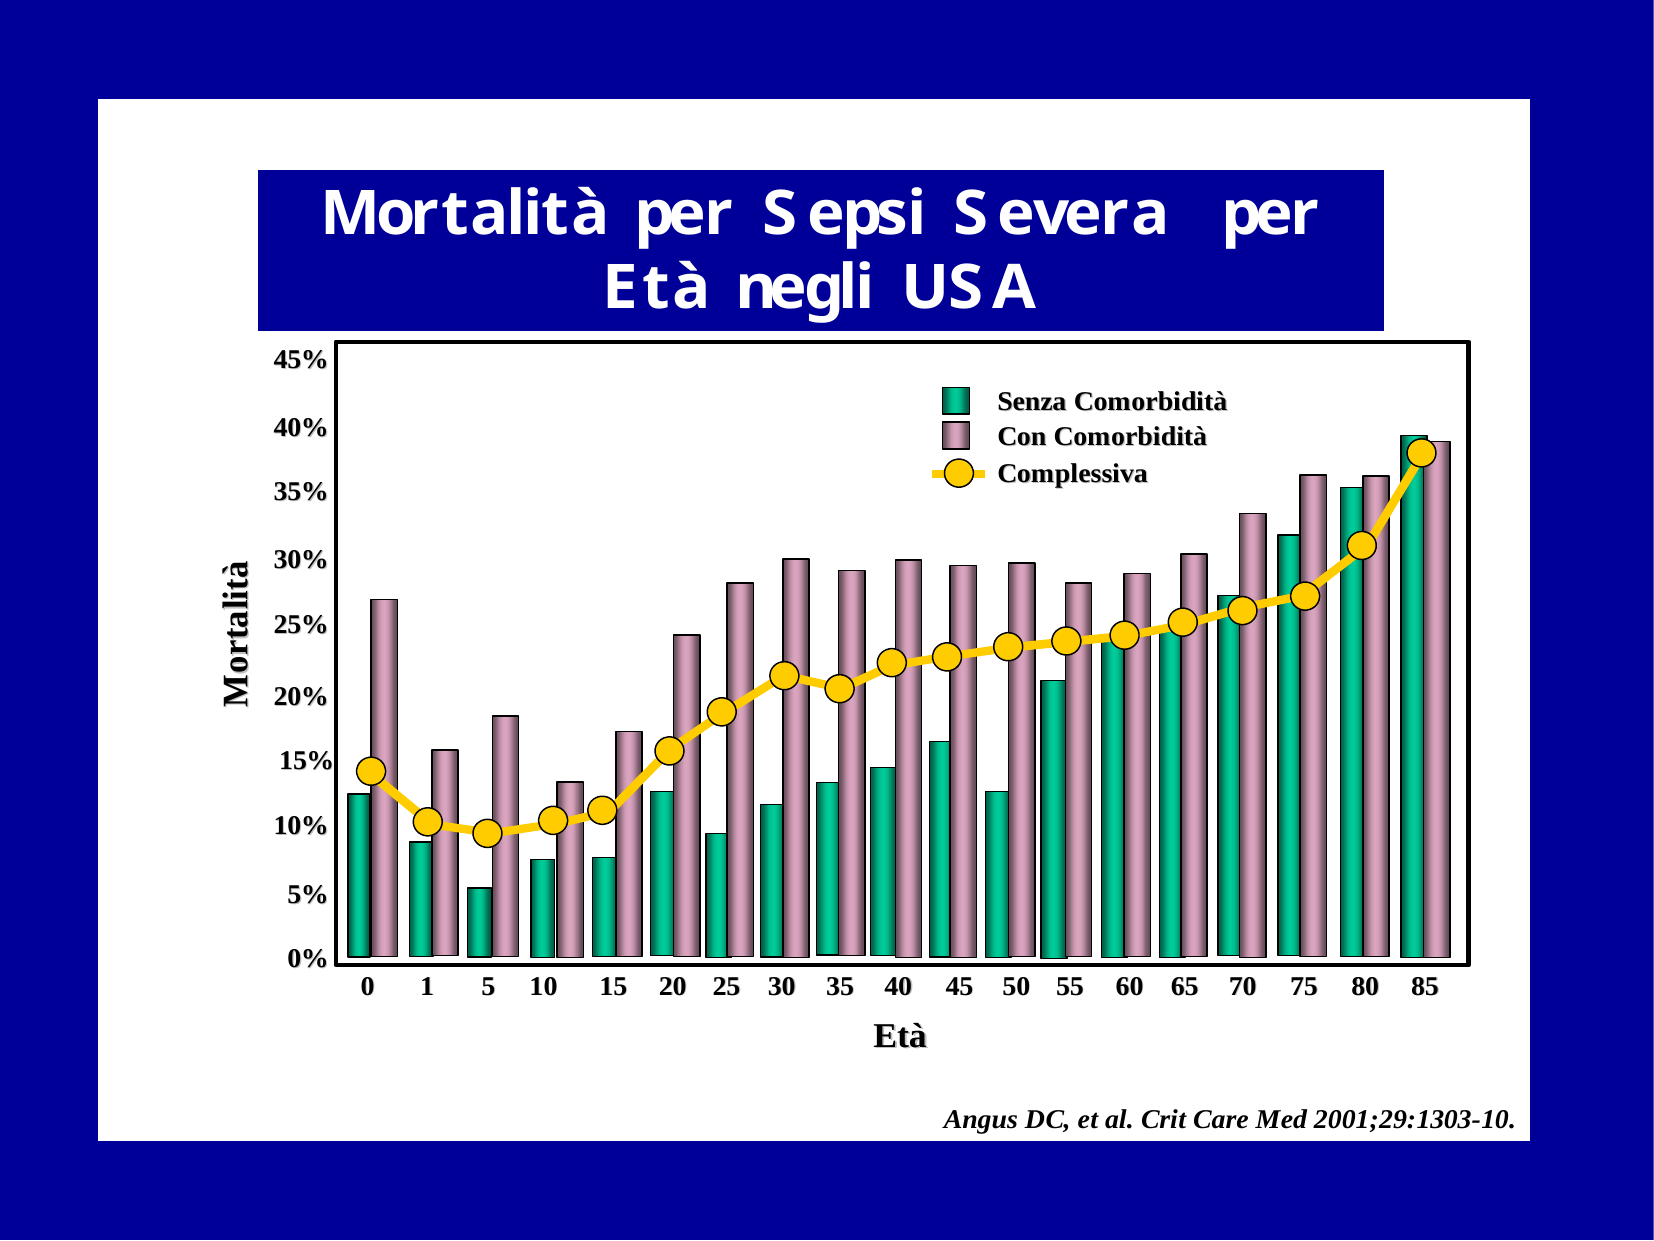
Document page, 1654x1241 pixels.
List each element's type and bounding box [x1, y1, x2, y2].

chart [97, 99, 1530, 1142]
